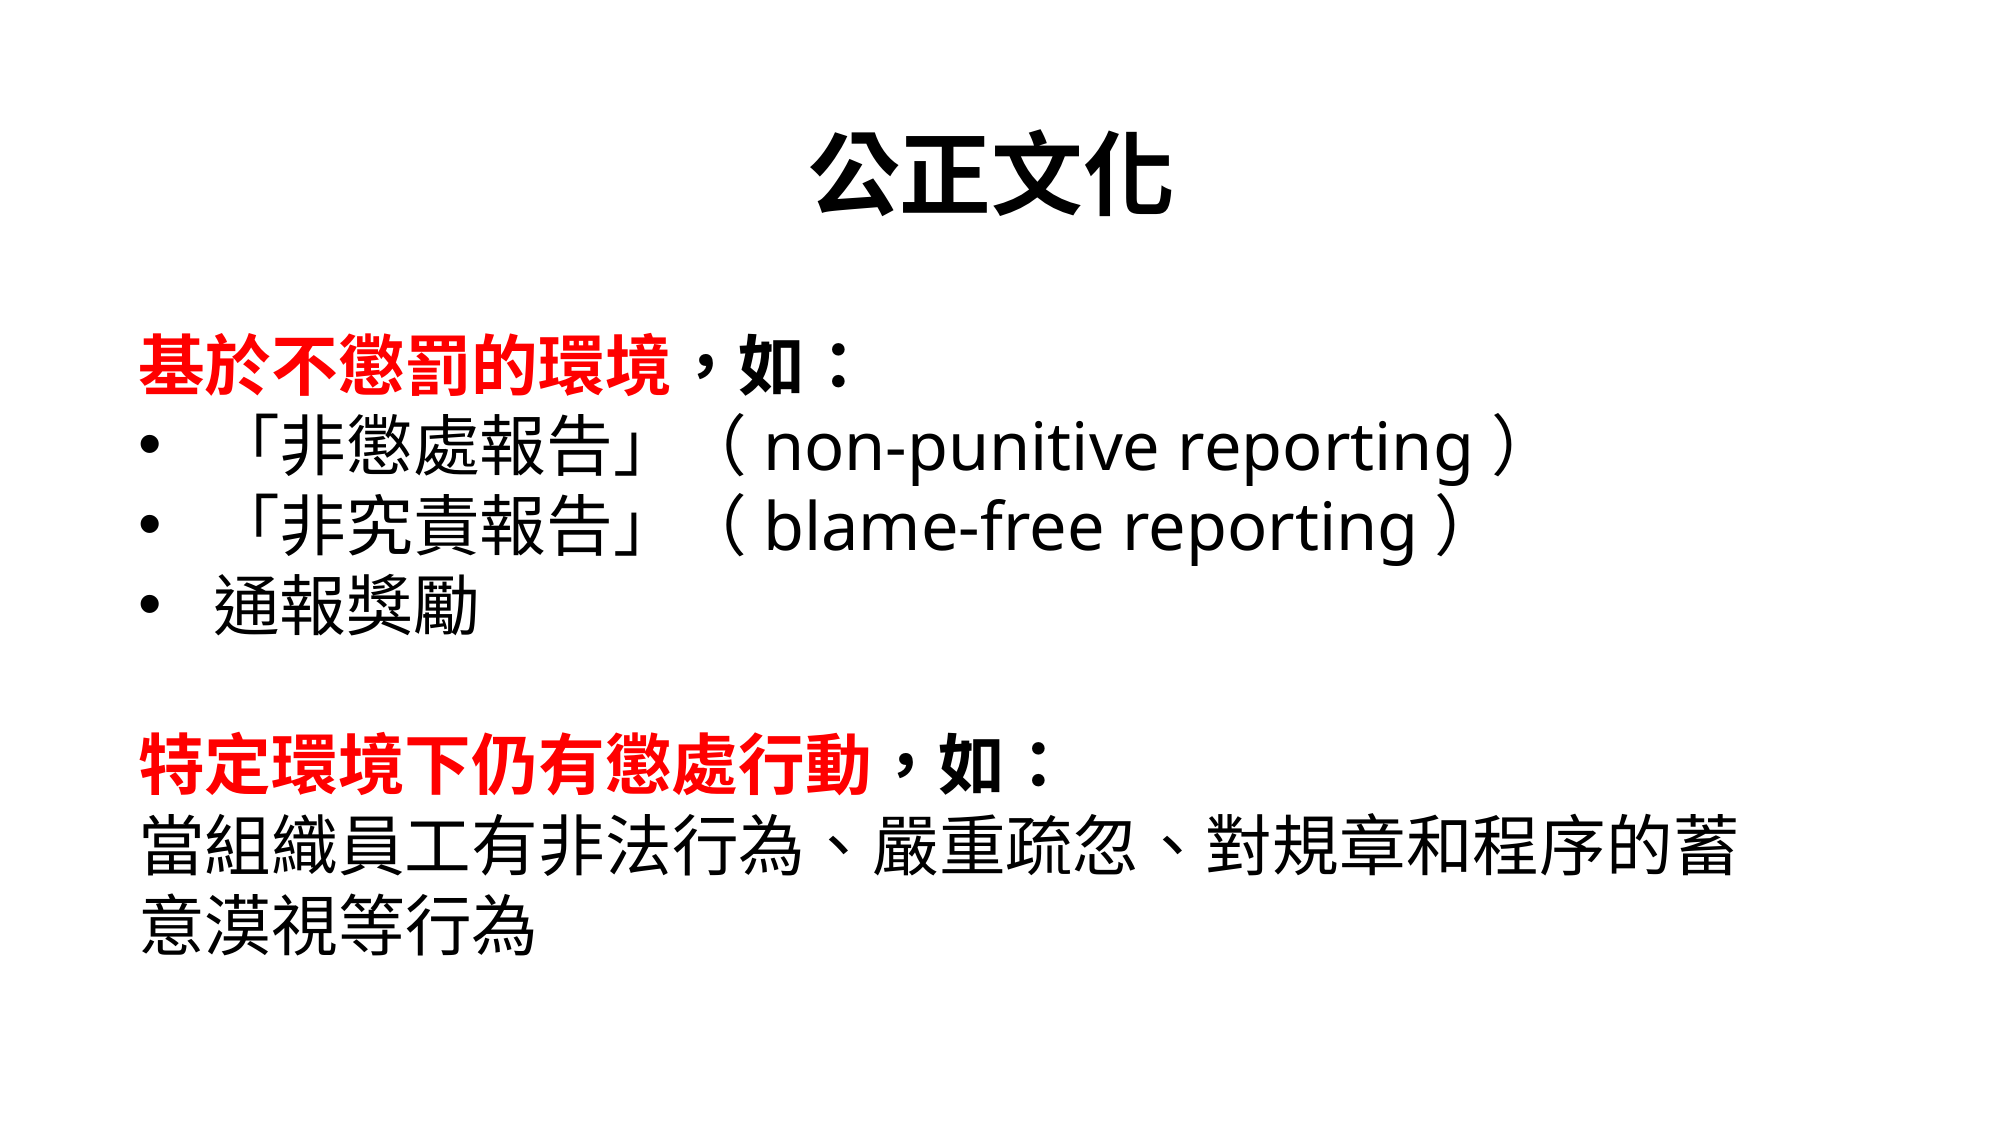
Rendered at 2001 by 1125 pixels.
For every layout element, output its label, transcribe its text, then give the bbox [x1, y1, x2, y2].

text_box 公正文化 [793, 109, 1207, 236]
text_box 基於不懲罰的環境，如： 「非懲處報告」（non-punitive reporting） 「非究責報告」（blame-free reporting） 通報獎勵 特定環境下仍有懲處行動，如： 當組織員工有非法行為、嚴重疏忽、對規章和程序的蓄意漠視等行為 [123, 316, 1807, 971]
